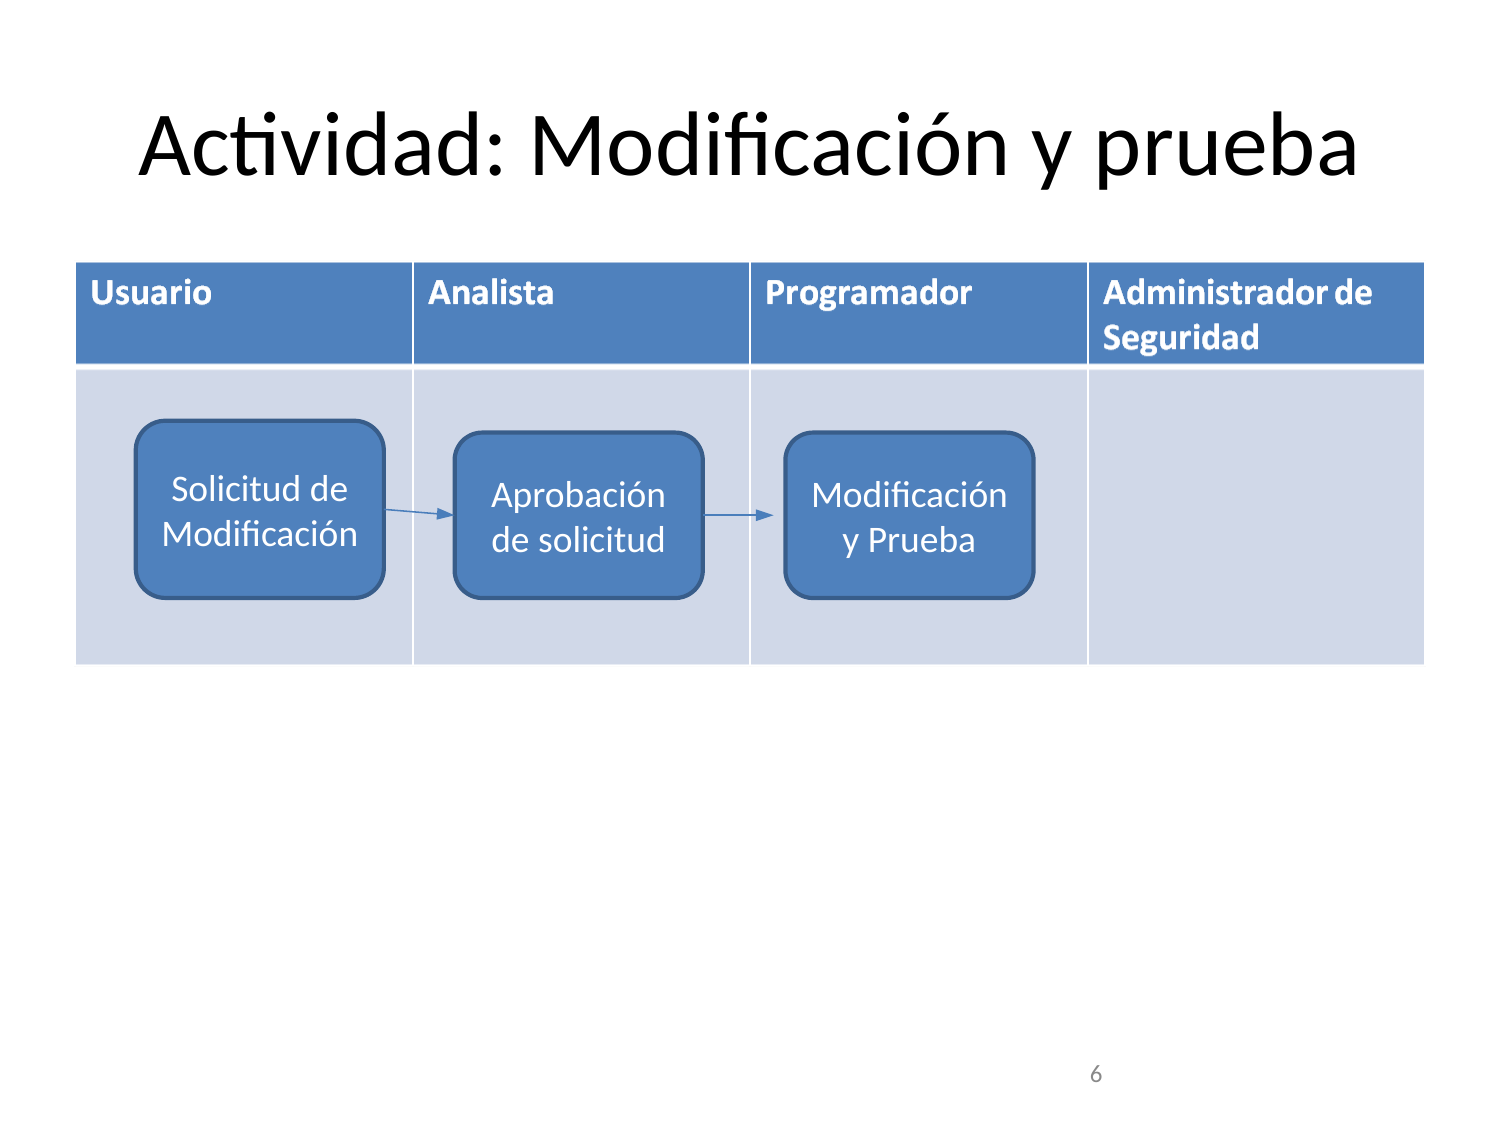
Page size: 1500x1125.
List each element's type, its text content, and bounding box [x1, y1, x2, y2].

title Actividad: Modificación y prueba [75, 45, 1426, 233]
text_box Aprobación de solicitud [454, 432, 703, 598]
text_box Modificación y Prueba [785, 432, 1034, 598]
picture [63, 250, 1437, 679]
text_box [1074, 1042, 1426, 1103]
text_box Solicitud de Modificación [135, 420, 384, 598]
